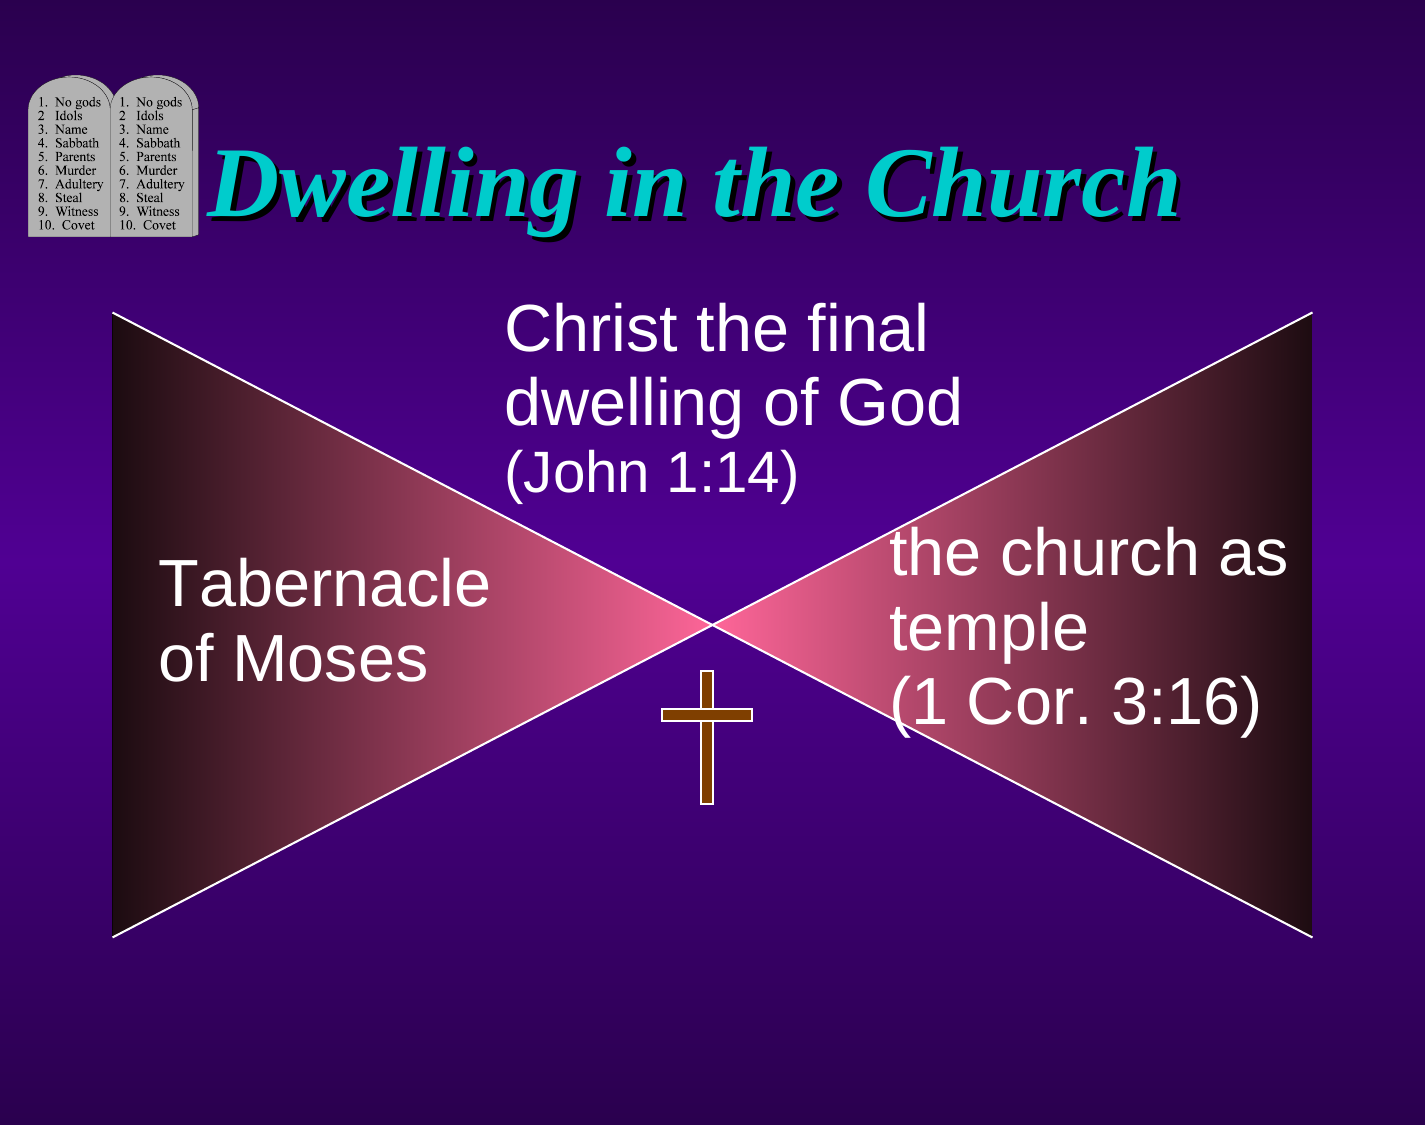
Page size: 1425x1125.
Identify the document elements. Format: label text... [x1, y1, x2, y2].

text_box Tabernacle of Moses [143, 538, 531, 704]
text_box the church as temple (1 Cor. 3:16) [874, 507, 1400, 747]
text_box [661, 671, 753, 804]
text_box [717, 543, 874, 707]
text_box [1163, 314, 1313, 507]
text_box Christ the final dwelling of God (John 1:14) [489, 282, 1163, 513]
text_box [951, 747, 1313, 936]
text_box [112, 314, 708, 936]
title Dwelling in the Church [193, 64, 1425, 301]
